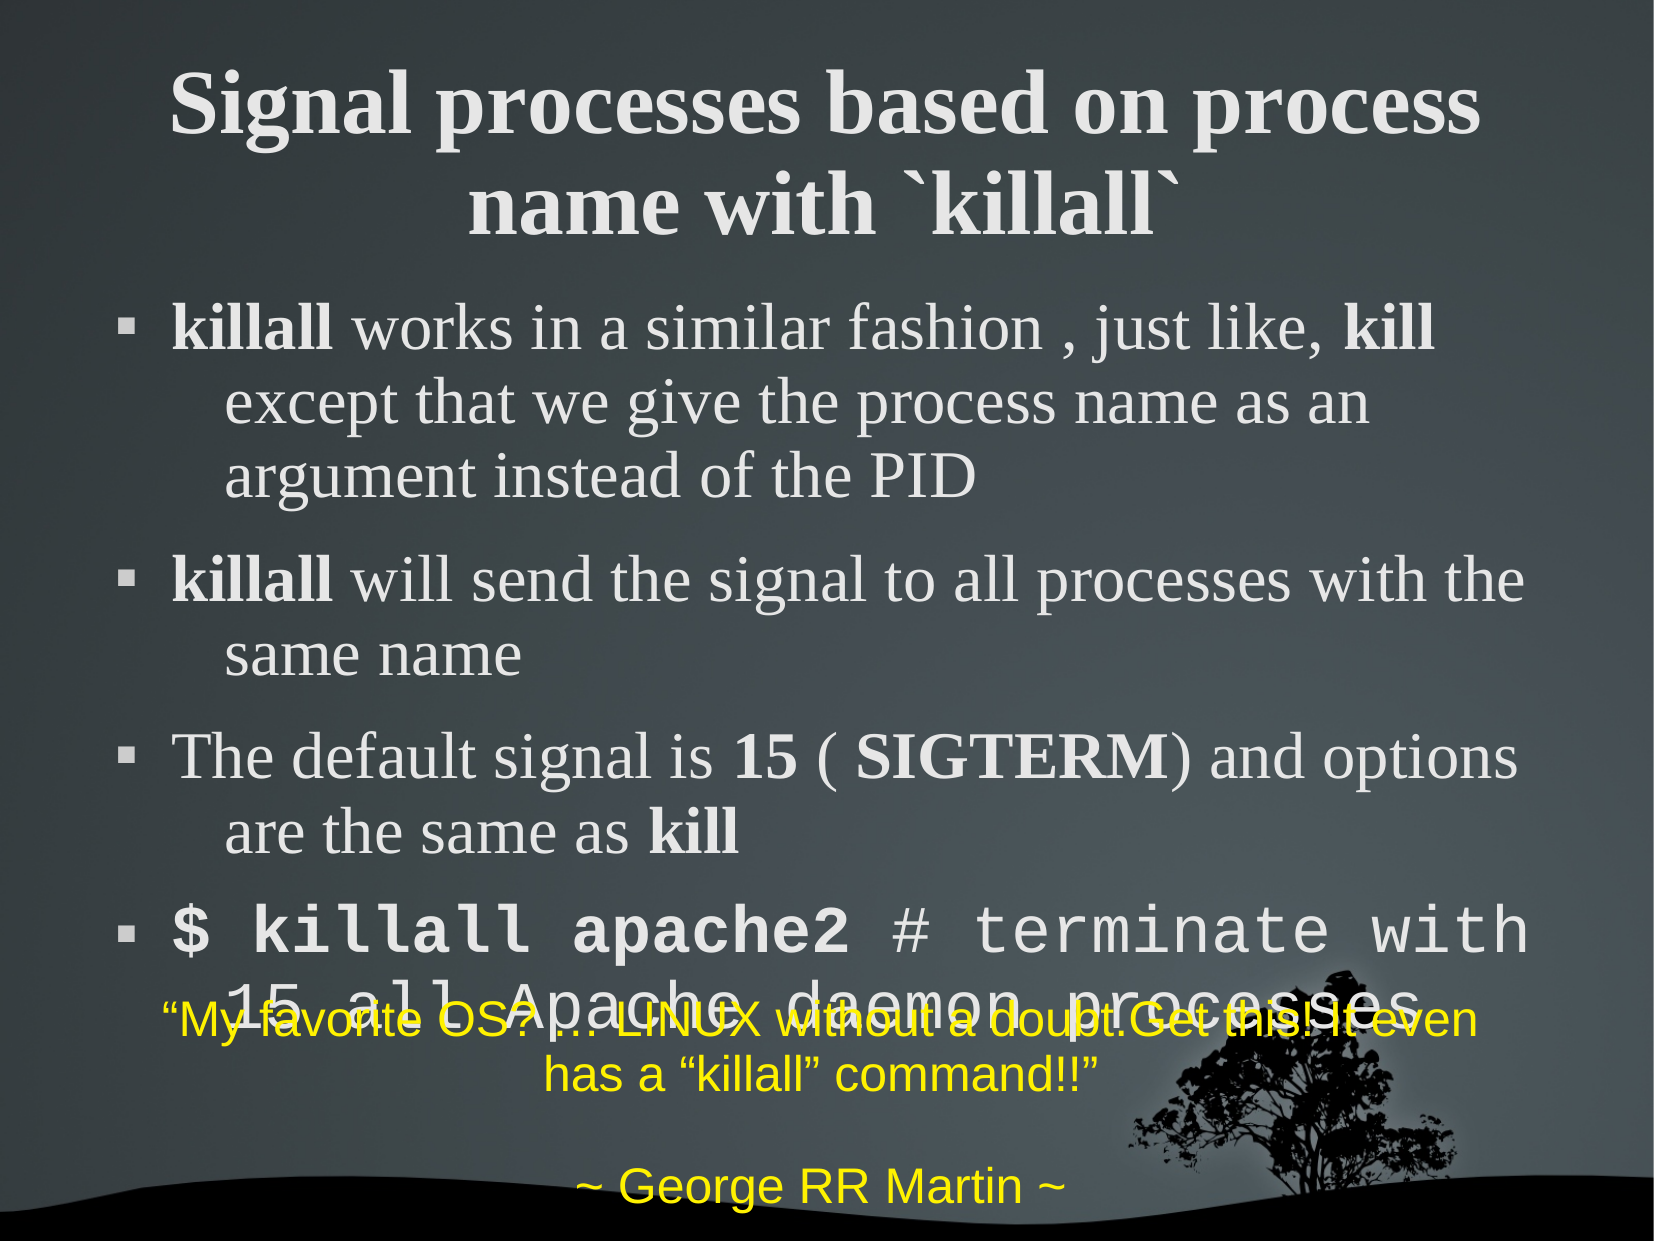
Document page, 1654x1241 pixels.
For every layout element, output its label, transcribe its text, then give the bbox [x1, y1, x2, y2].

title Signal processes based on process name with `killall` [82, 33, 1571, 273]
text_box “My favorite OS? … LINUX without a doubt.Get this! It even has a “killall” command!!” ~ George RR Martin ~ [147, 983, 1518, 1187]
picture [0, 0, 1654, 1241]
list killall works in a similar fashion , just like, kill except that we give the process name as an argument instead of the PID killall will send the signal to all processes with the same name The default signal is 15 ( SIGTERM) and options are the same as kill $ killall apache2 # terminate with 15 all Apache daemon processes [82, 290, 1571, 1145]
